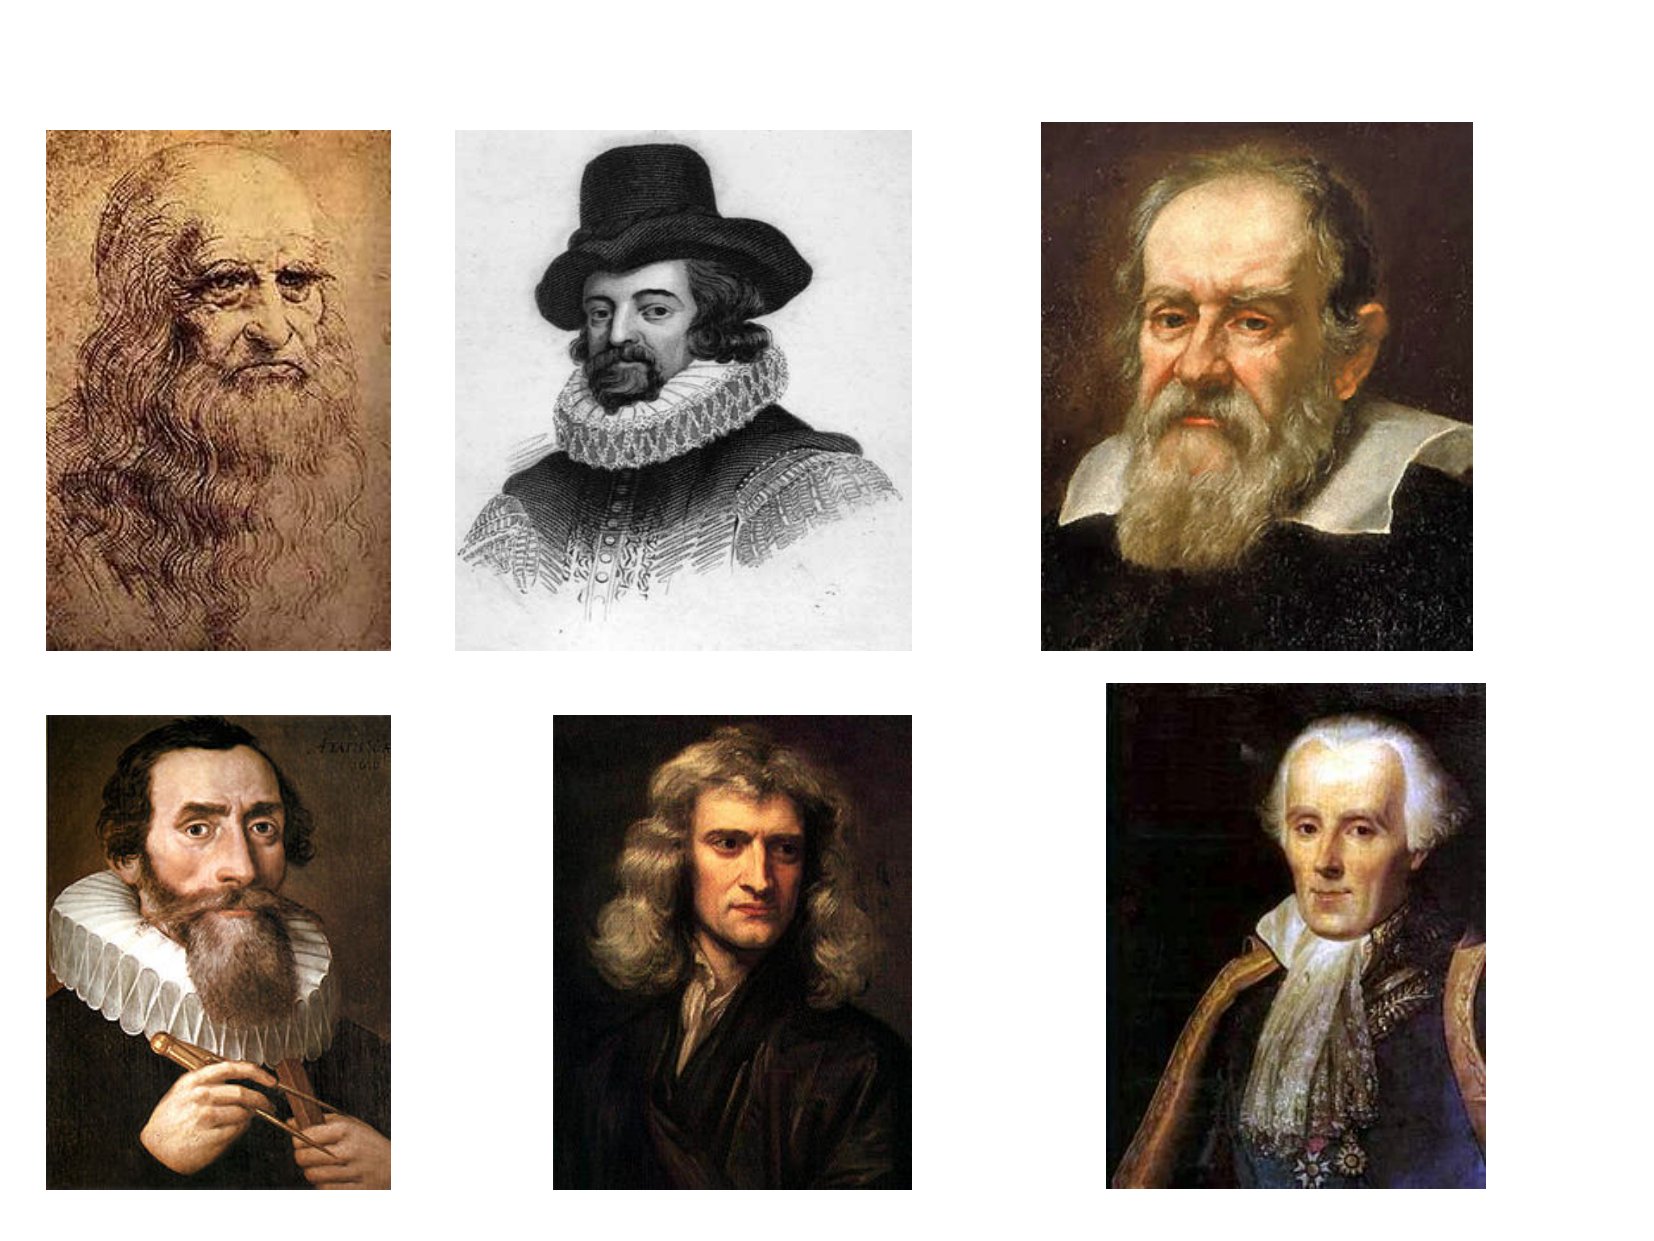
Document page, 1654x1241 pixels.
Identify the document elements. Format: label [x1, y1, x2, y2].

picture [46, 130, 391, 652]
picture [1041, 122, 1473, 652]
picture [553, 715, 912, 1190]
picture [1106, 683, 1486, 1189]
picture [46, 715, 391, 1190]
picture [455, 130, 912, 652]
